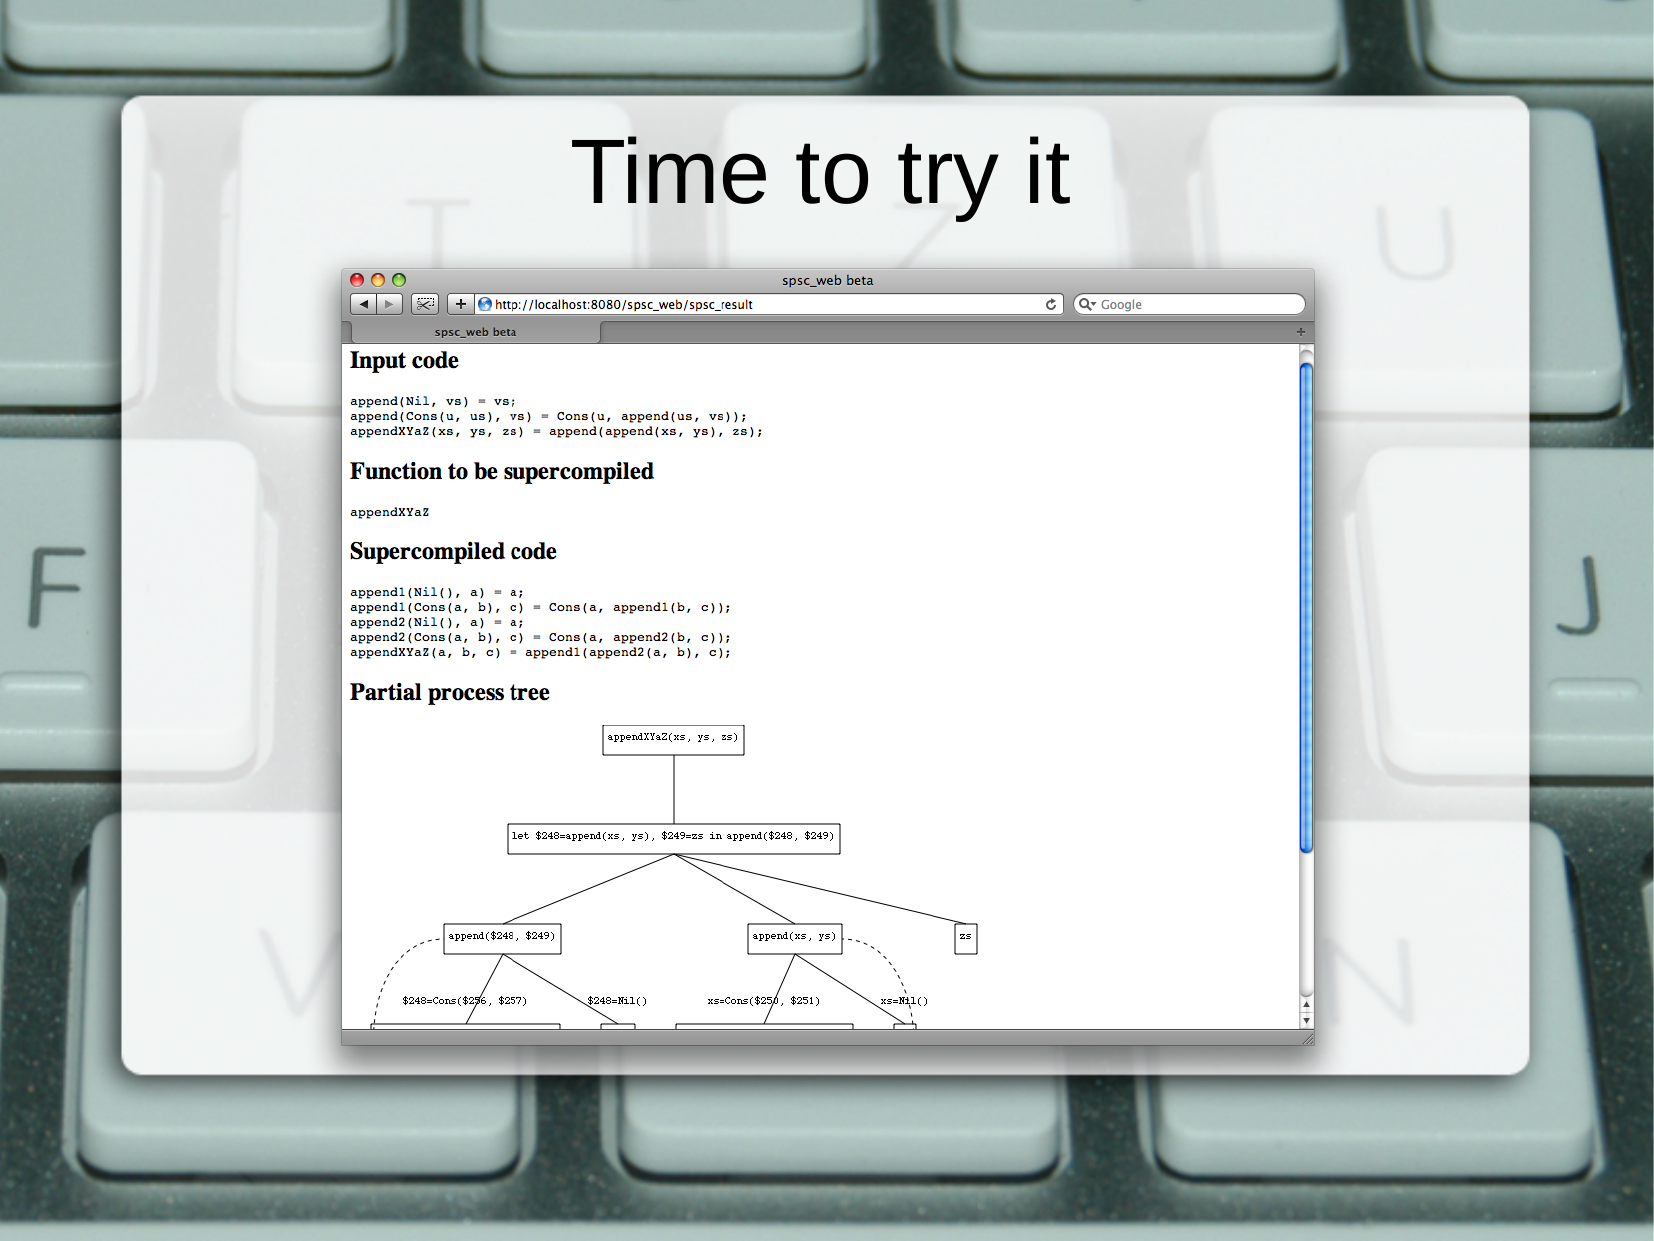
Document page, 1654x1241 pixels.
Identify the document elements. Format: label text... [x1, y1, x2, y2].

title Time to try it [135, 117, 1506, 226]
picture [0, 0, 1654, 1241]
